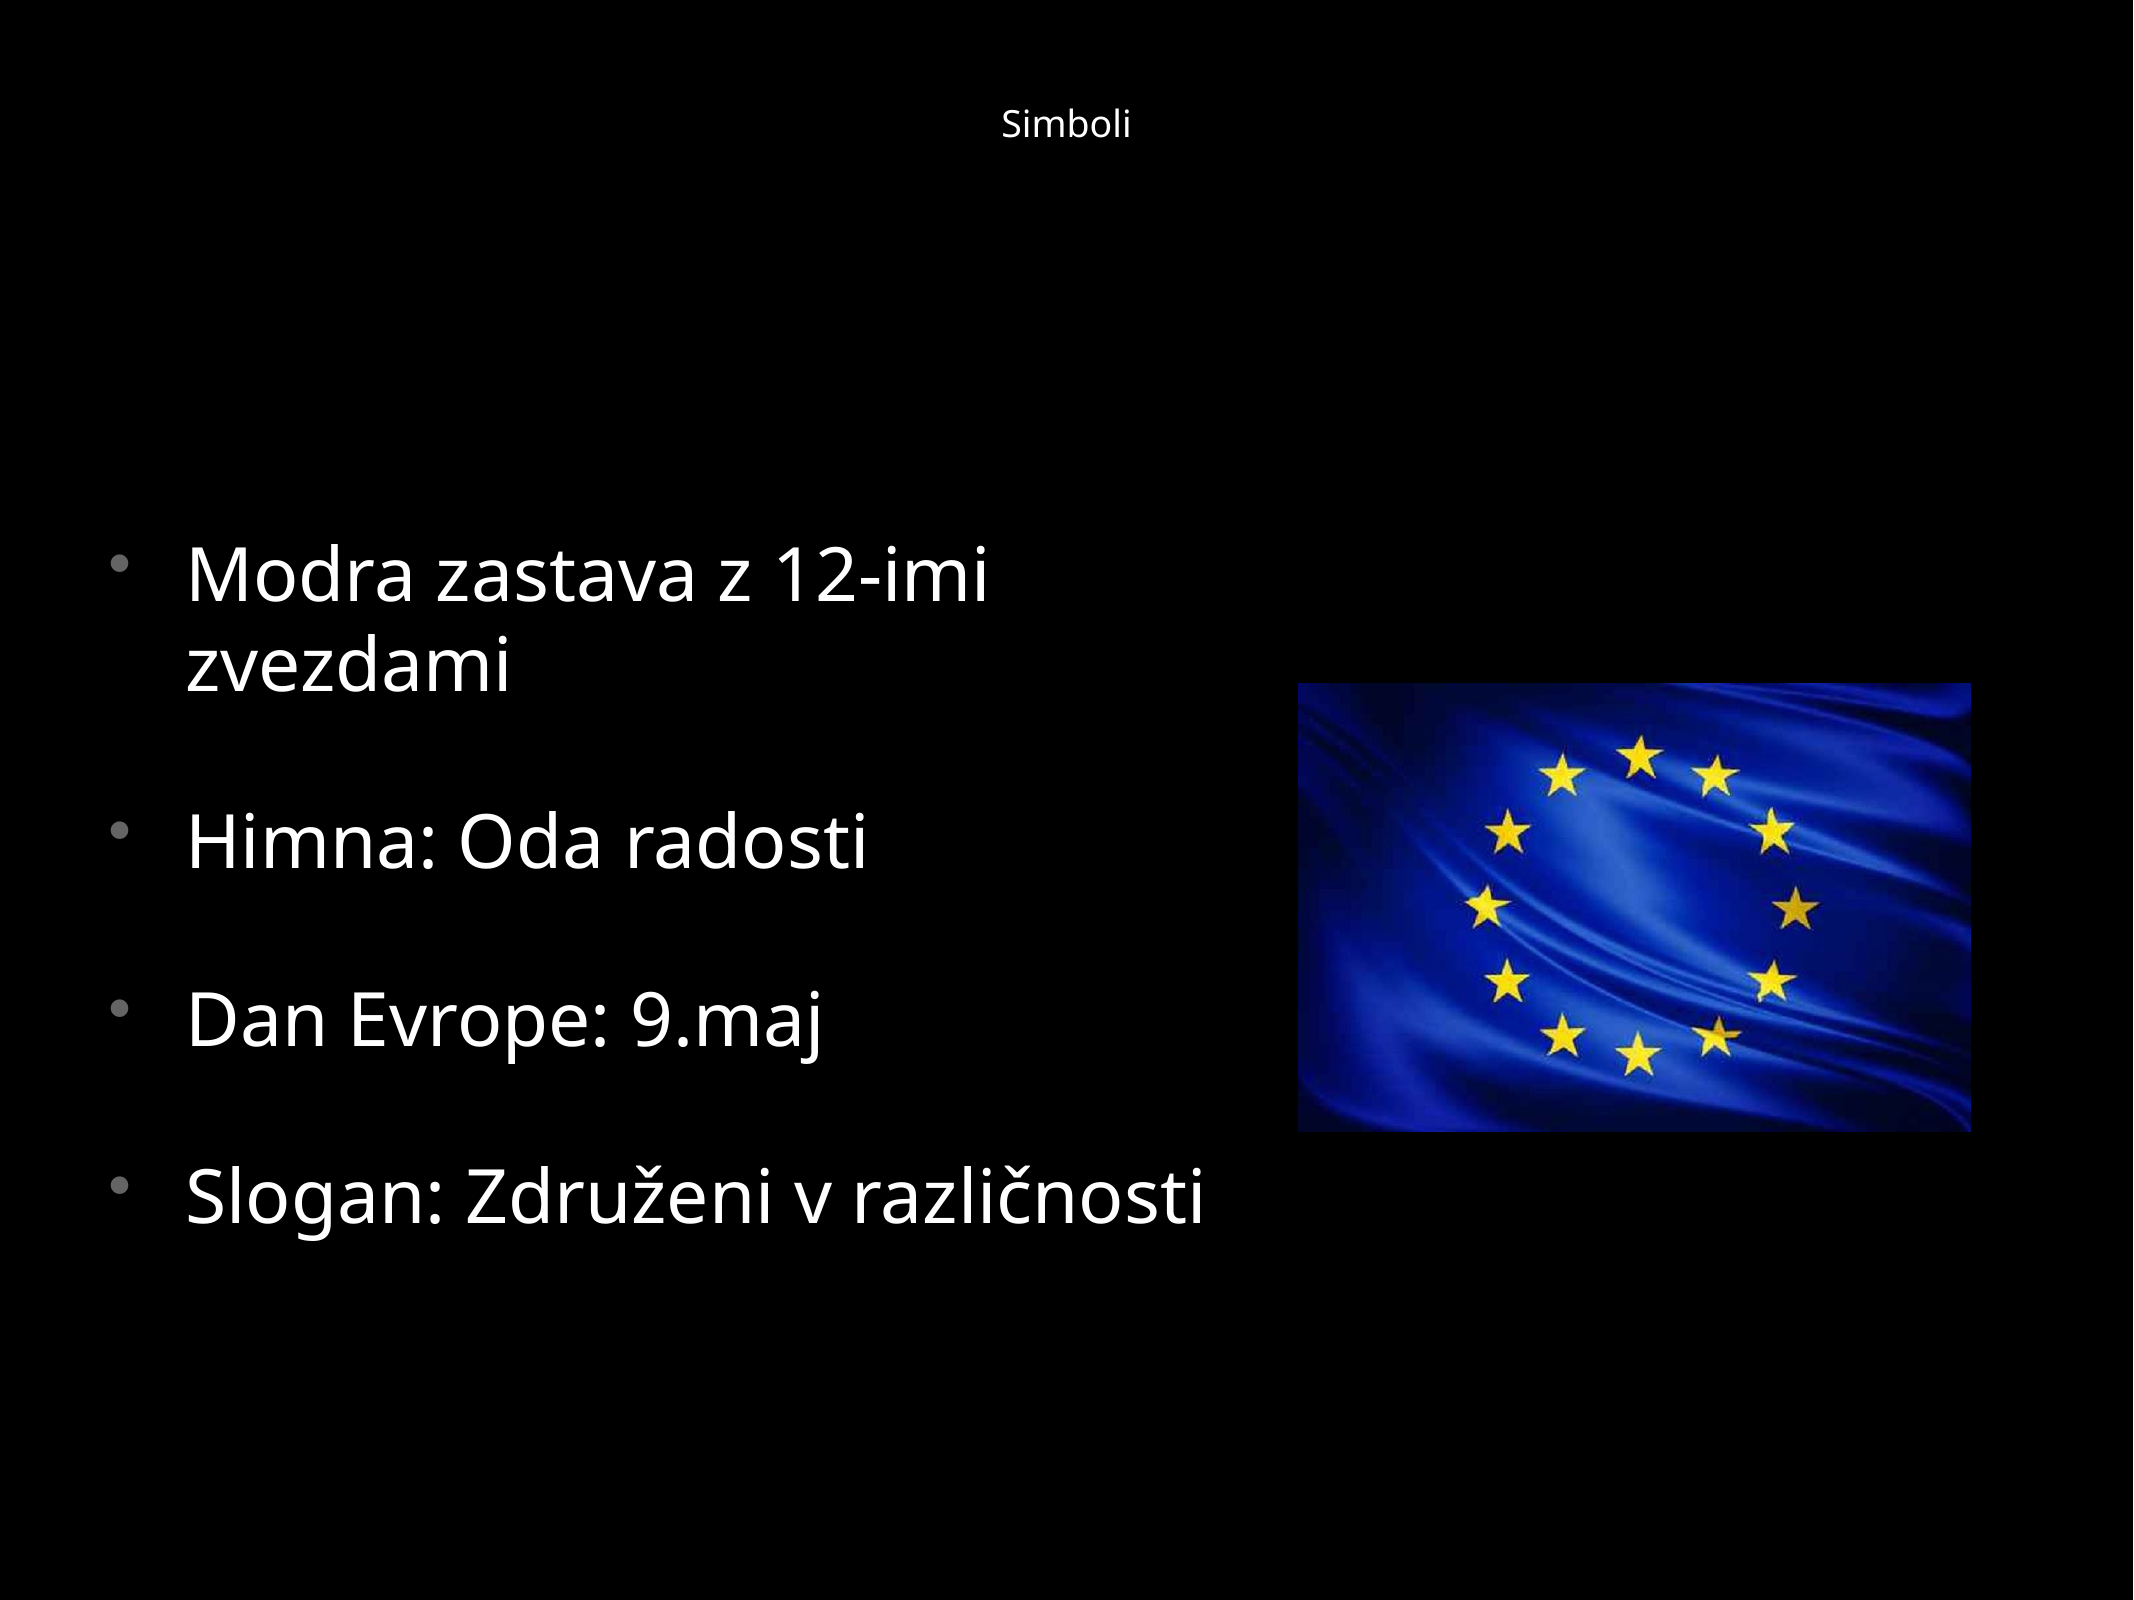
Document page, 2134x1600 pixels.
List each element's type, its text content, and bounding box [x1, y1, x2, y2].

list Modra zastava z 12-imi zvezdami Himna: Oda radosti Dan Evrope: 9.maj Slogan: Združeni v različnosti [108, 331, 1325, 1434]
title Simboli [108, 99, 2025, 334]
picture [1298, 683, 1971, 1132]
